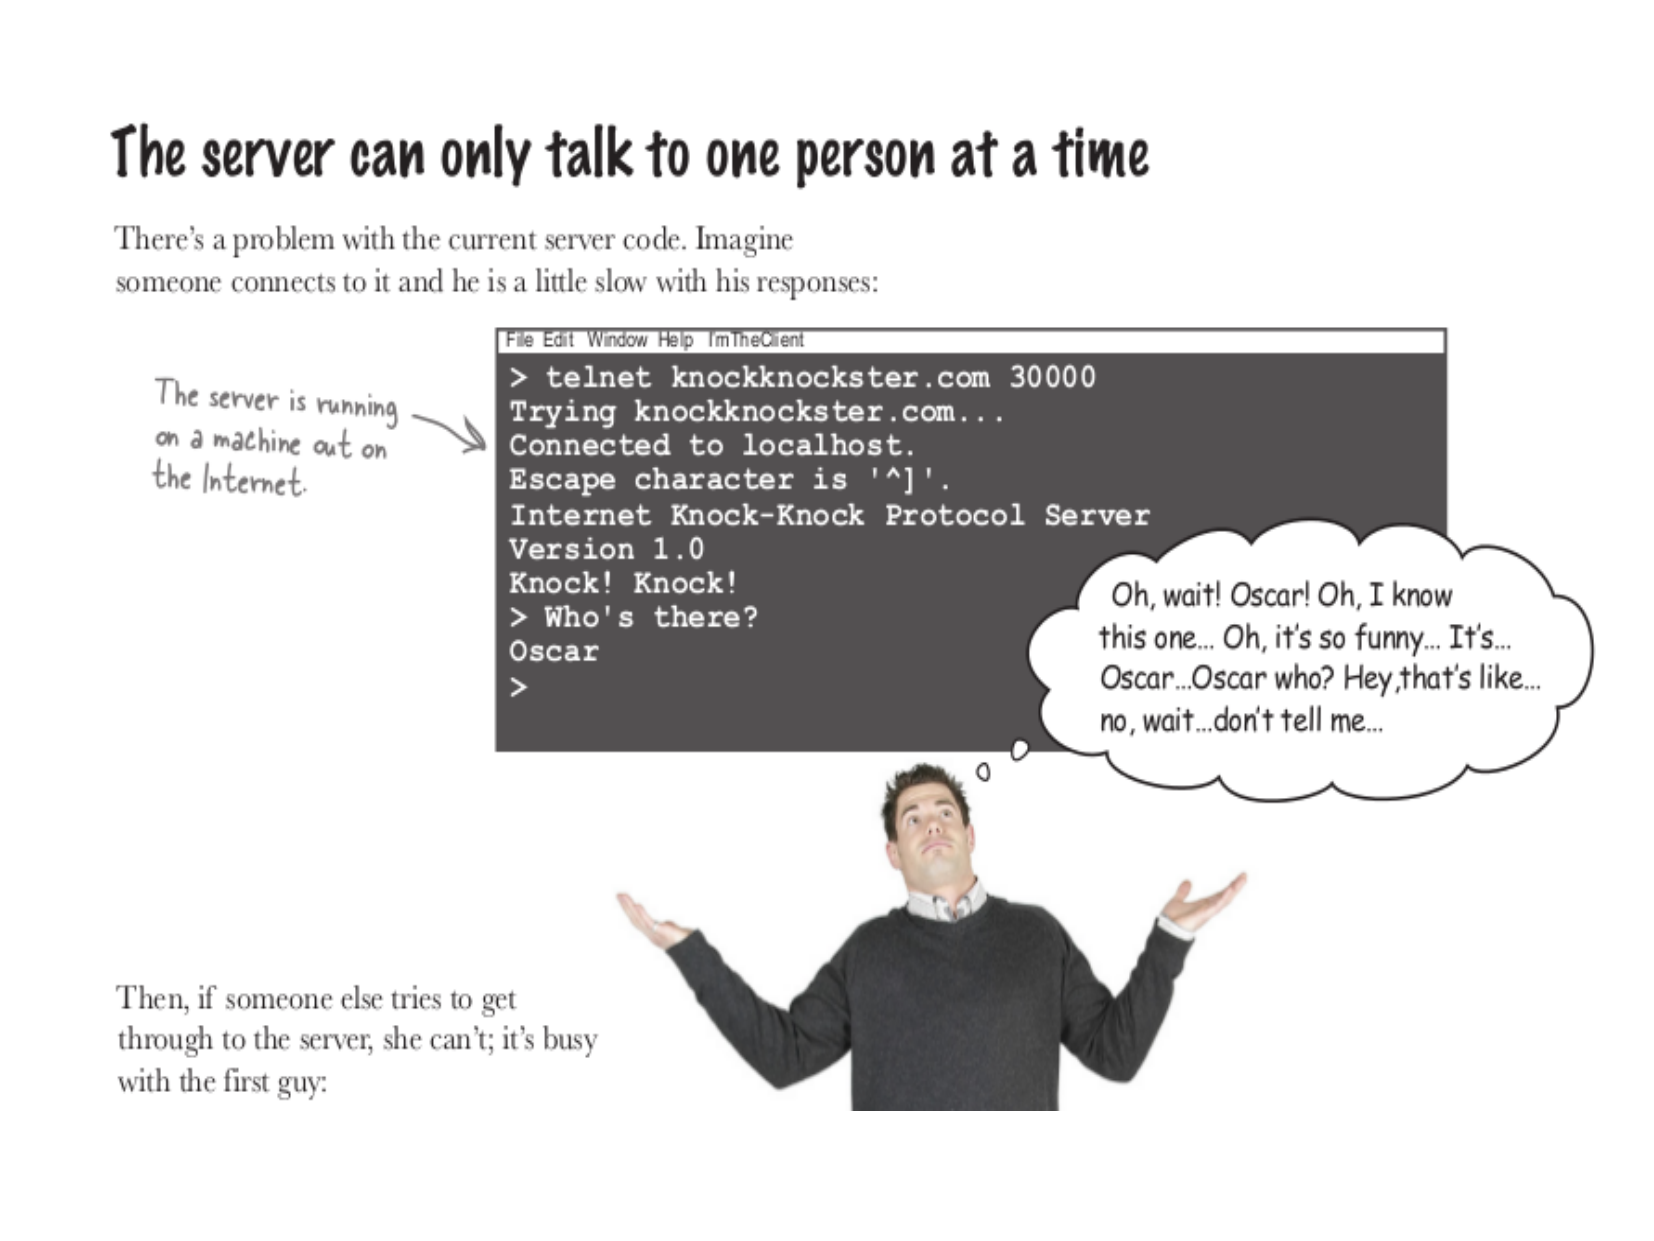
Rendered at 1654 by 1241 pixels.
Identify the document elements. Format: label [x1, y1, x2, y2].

picture [70, 82, 1607, 1111]
